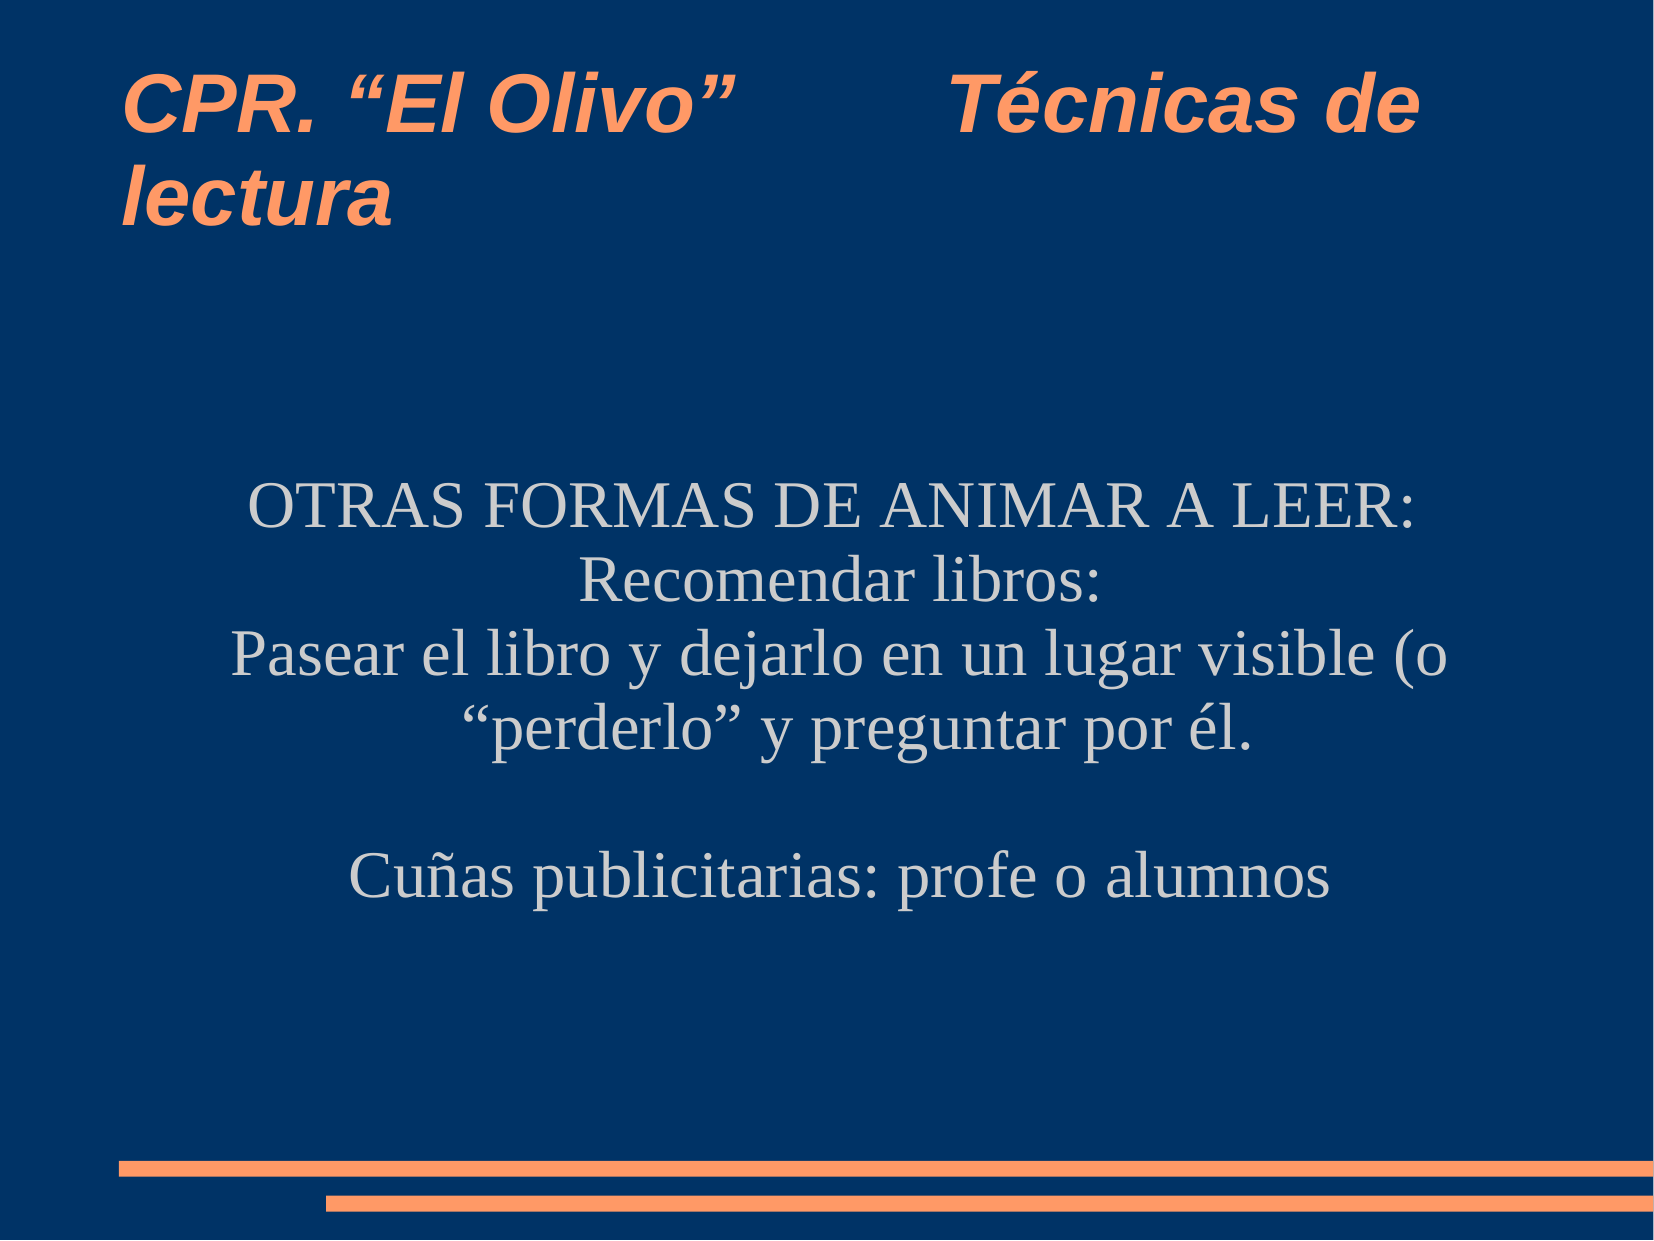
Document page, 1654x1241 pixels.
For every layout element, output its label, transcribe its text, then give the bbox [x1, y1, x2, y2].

title CPR. “El Olivo” Técnicas de lectura [121, 46, 1534, 254]
subtitle OTRAS FORMAS DE ANIMAR A LEER: Recomendar libros: Pasear el libro y dejarlo en un lugar visible (o “perderlo” y preguntar por él. Cuñas publicitarias: profe o alumnos [121, 322, 1561, 1132]
